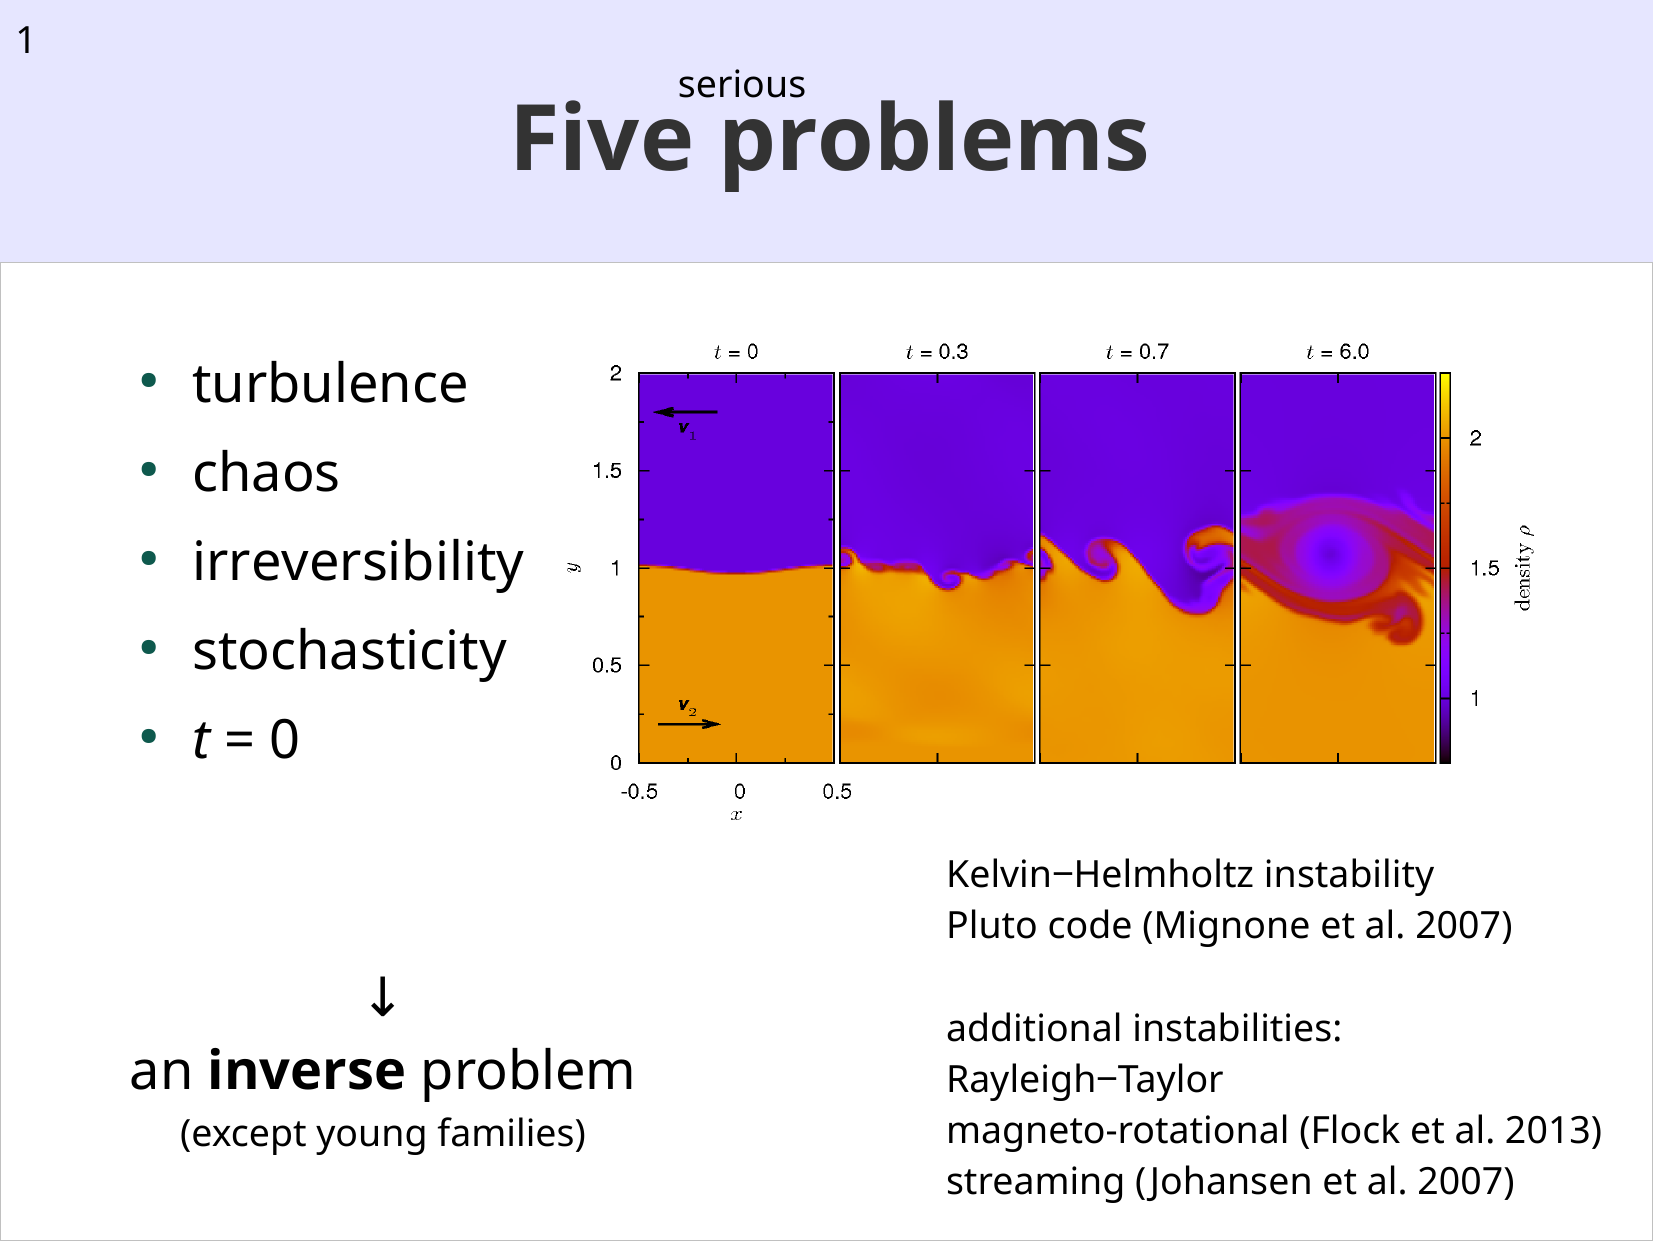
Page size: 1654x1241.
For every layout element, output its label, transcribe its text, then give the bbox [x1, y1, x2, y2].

list turbulence chaos irreversibility stochasticity t = 0 [121, 344, 1534, 1065]
text_box 1 [0, 5, 43, 65]
title Five problems [124, 31, 1536, 239]
text_box ↓ an inverse problem (except young families) [115, 950, 591, 1138]
text_box Kelvin‒Helmholtz instability Pluto code (Mignone et al. 2007) additional instabilities: Rayleigh‒Taylor magneto-rotational (Flock et al. 2013) streaming (Johansen et al. 2007) [931, 840, 1538, 1164]
text_box serious [663, 49, 804, 109]
picture [562, 337, 1538, 824]
